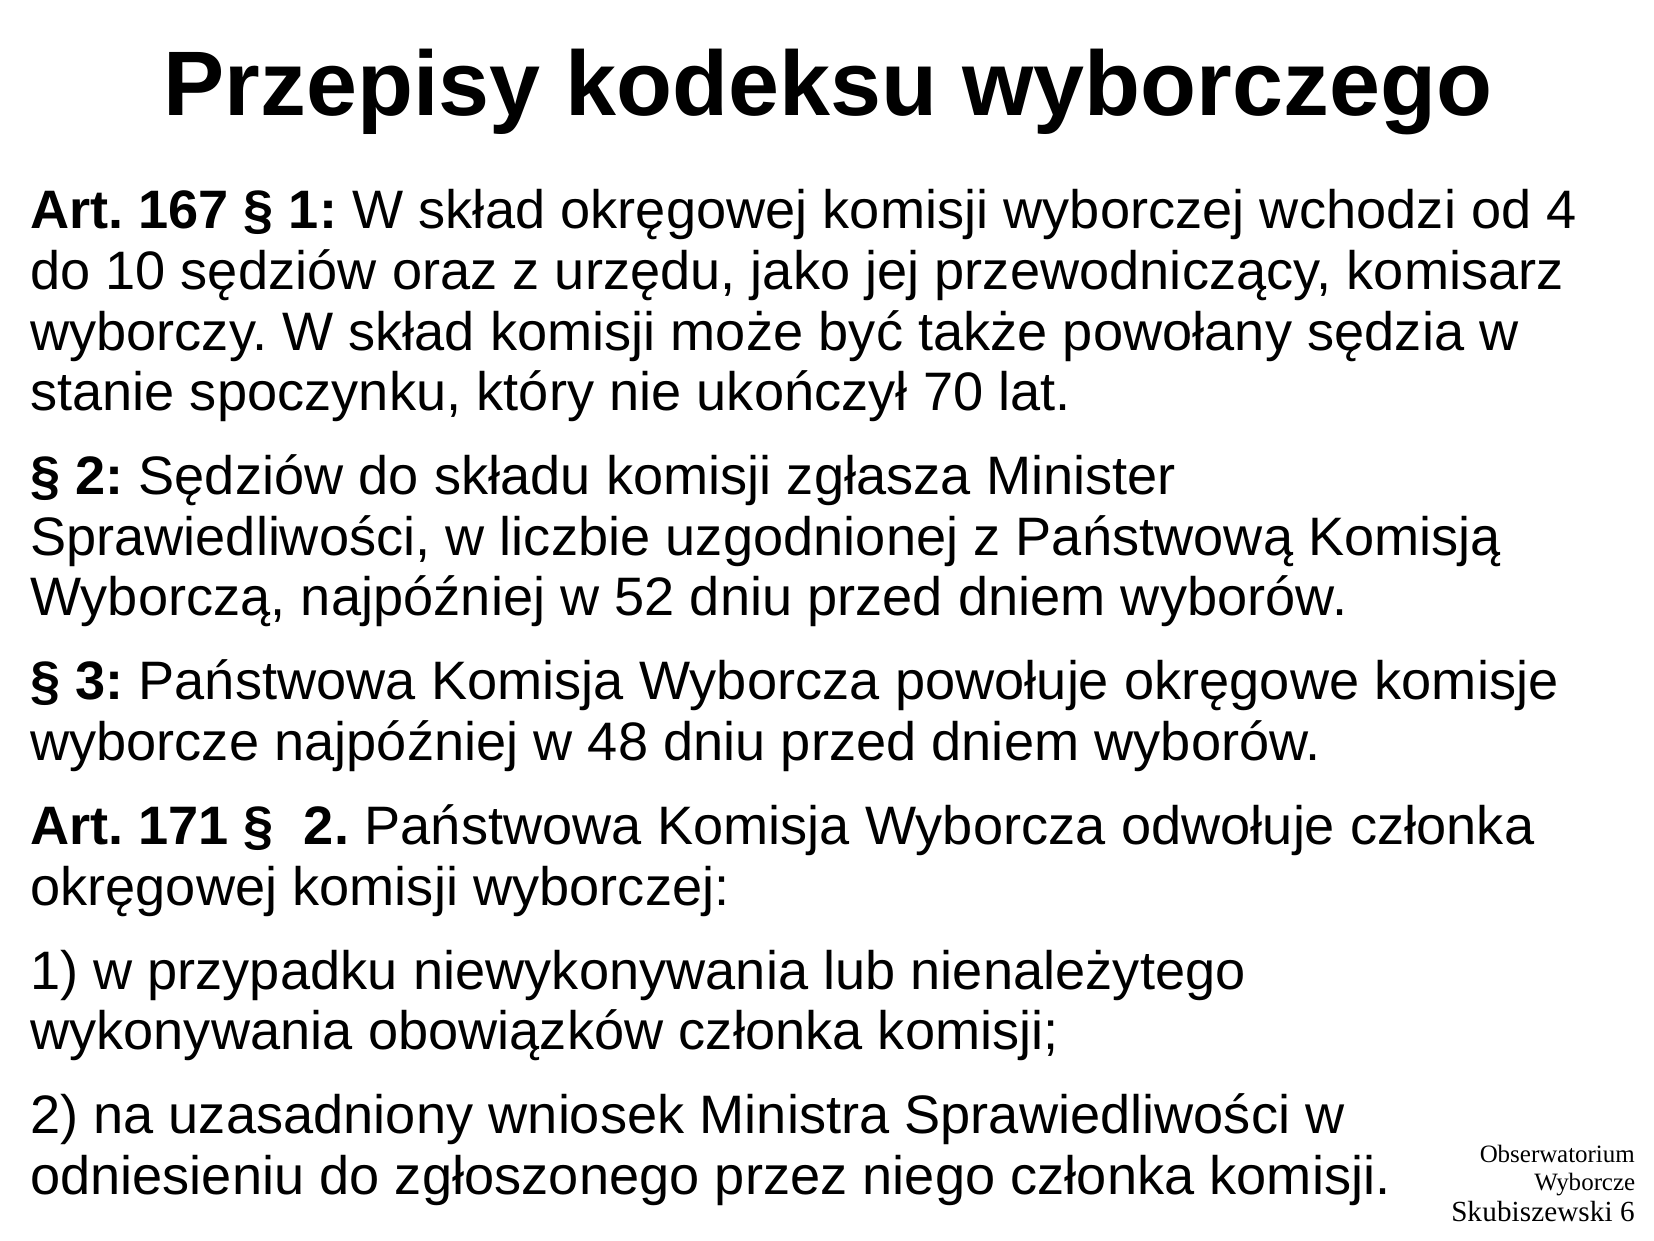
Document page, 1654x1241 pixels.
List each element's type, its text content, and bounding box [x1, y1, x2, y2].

list Art. 167 § 1: W skład okręgowej komisji wyborczej wchodzi od 4 do 10 sędziów oraz z urzędu, jako jej przewodniczący, komisarz wyborczy. W skład komisji może być także powołany sędzia w stanie spoczynku, który nie ukończył 70 lat. § 2: Sędziów do składu komisji zgłasza Minister Sprawiedliwości, w liczbie uzgodnionej z Państwową Komisją Wyborczą, najpóźniej w 52 dniu przed dniem wyborów. § 3: Państwowa Komisja Wyborcza powołuje okręgowe komisje wyborcze najpóźniej w 48 dniu przed dniem wyborów. Art. 171 § 2. Państwowa Komisja Wyborcza odwołuje członka okręgowej komisji wyborczej: 1) w przypadku niewykonywania lub nienależytego wykonywania obowiązków członka komisji; 2) na uzasadniony wniosek Ministra Sprawiedliwości w odniesieniu do zgłoszonego przez niego członka komisji. [30, 180, 1583, 1241]
title Przepisy kodeksu wyborczego [84, 32, 1573, 180]
